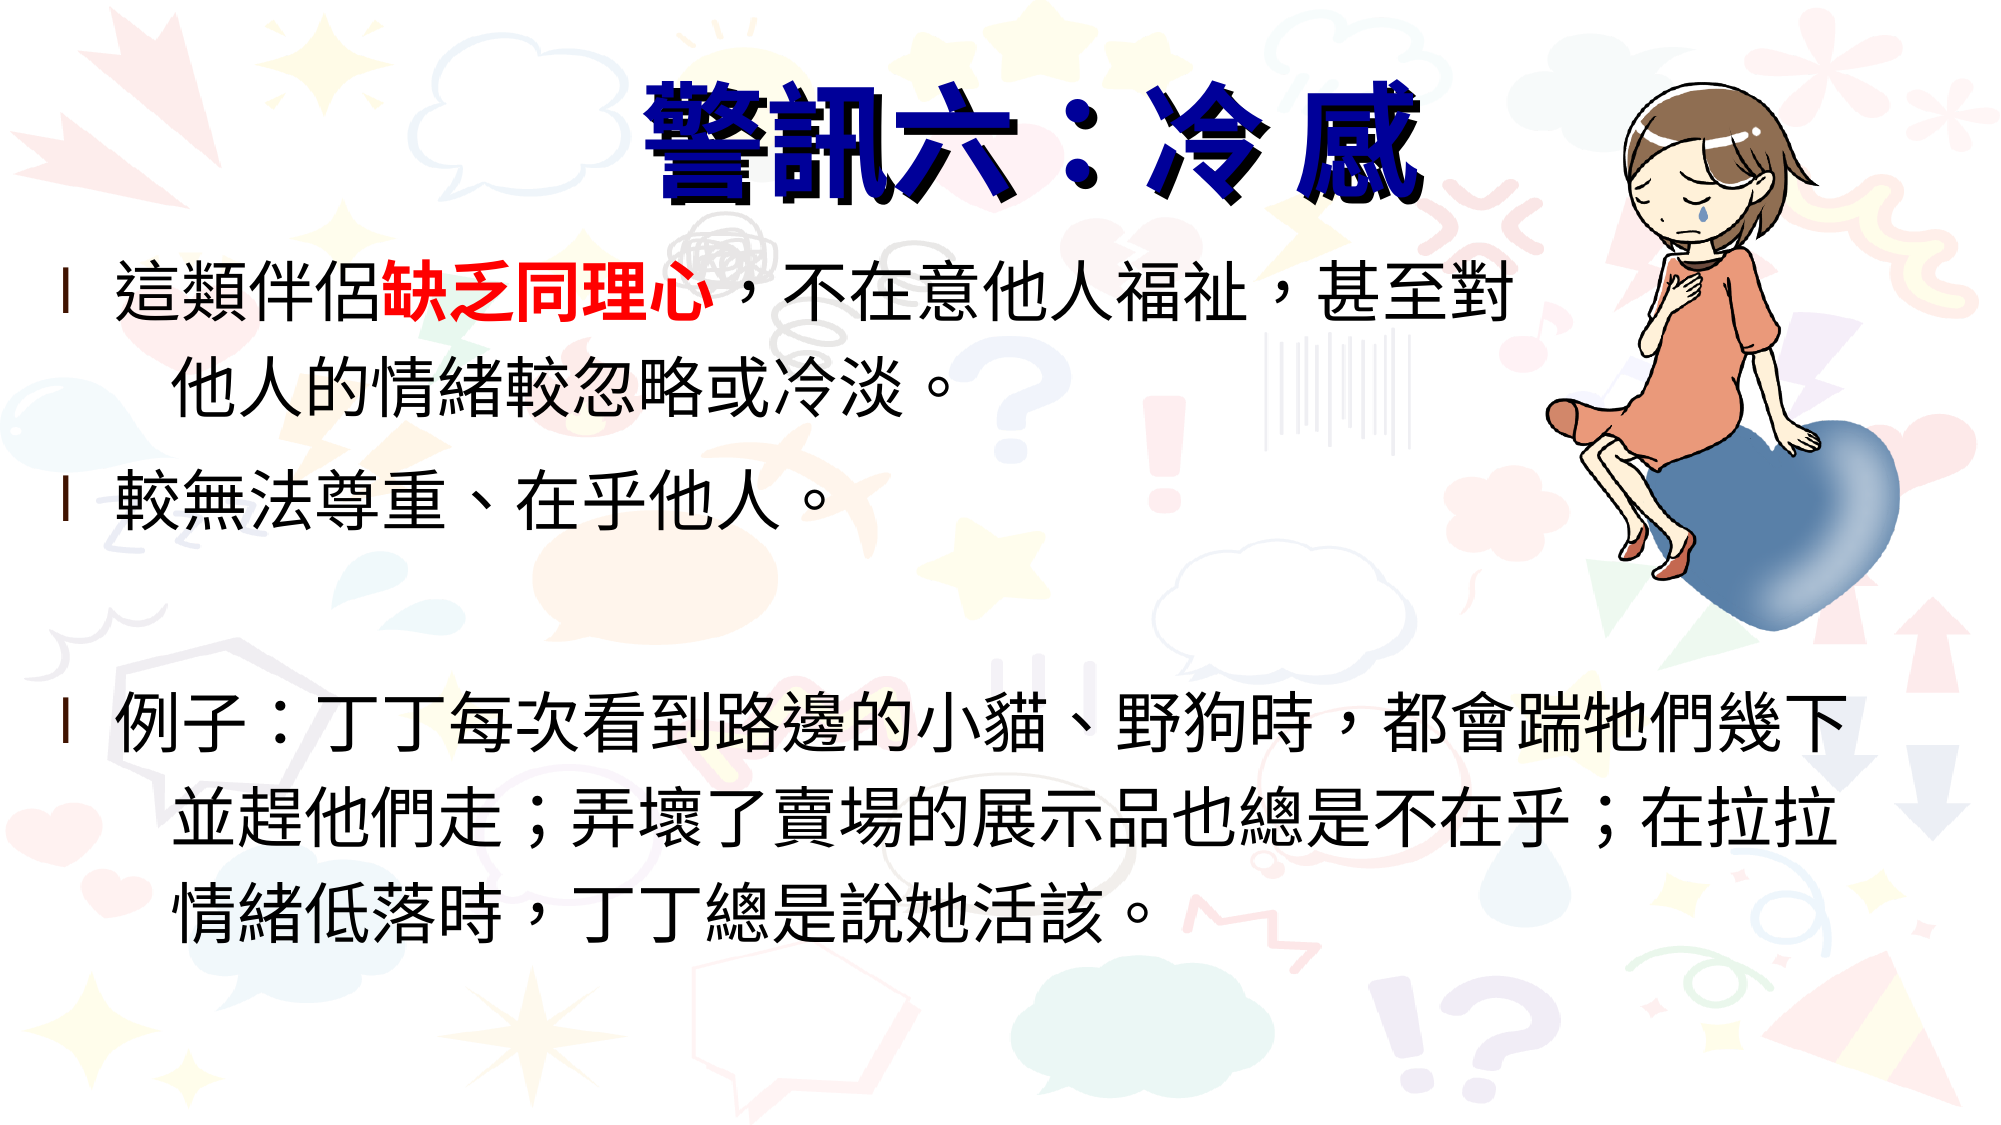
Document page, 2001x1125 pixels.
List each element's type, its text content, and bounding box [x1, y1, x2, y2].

text_box 警訊六：冷 感 [626, 55, 1435, 220]
text_box 例子：丁丁每次看到路邊的小貓、野狗時，都會踹牠們幾下並趕他們走；弄壞了賣場的展示品也總是不在乎；在拉拉情緒低落時，丁丁總是說她活該。 [43, 657, 1877, 960]
picture [1507, 78, 1925, 634]
list 這類伴侶缺乏同理心，不在意他人福祉，甚至對他人的情緒較忽略或冷淡。 較無法尊重、在乎他人。 [43, 226, 1507, 634]
